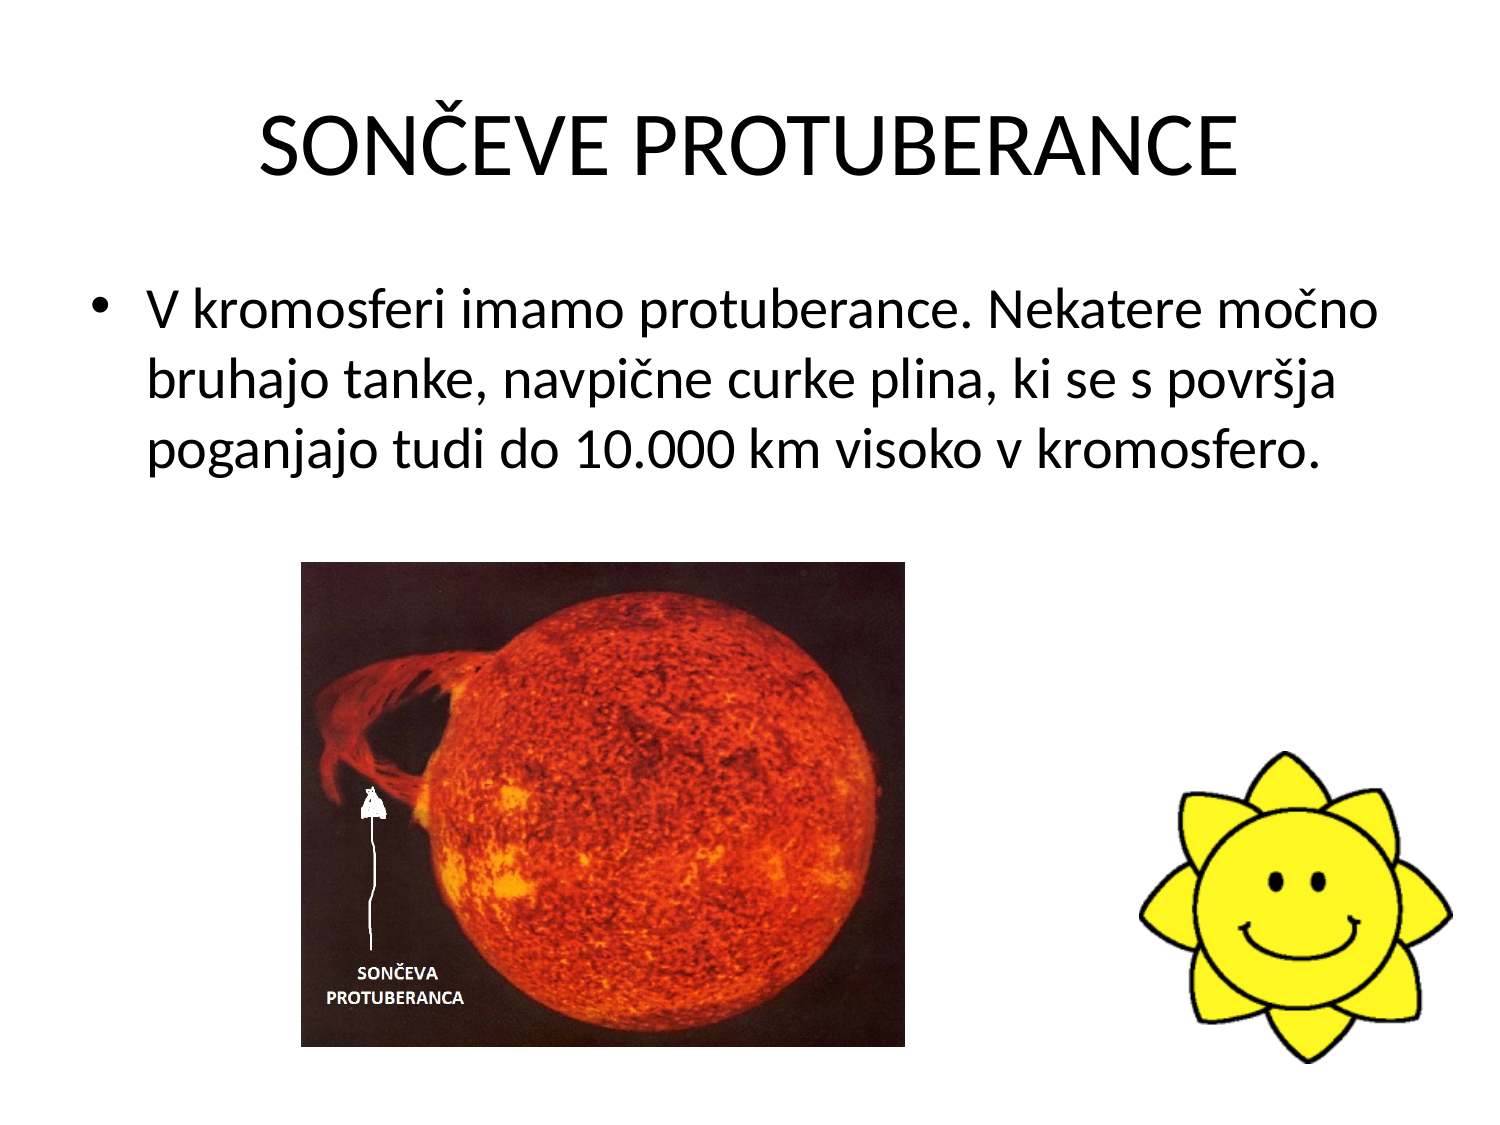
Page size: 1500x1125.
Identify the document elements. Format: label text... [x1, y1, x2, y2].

list V kromosferi imamo protuberance. Nekatere močno bruhajo tanke, navpične curke plina, ki se s površja poganjajo tudi do 10.000 km visoko v kromosfero. [75, 262, 1425, 1005]
picture [1139, 751, 1453, 1064]
picture [301, 562, 905, 1047]
title SONČEVE PROTUBERANCE [75, 45, 1425, 233]
